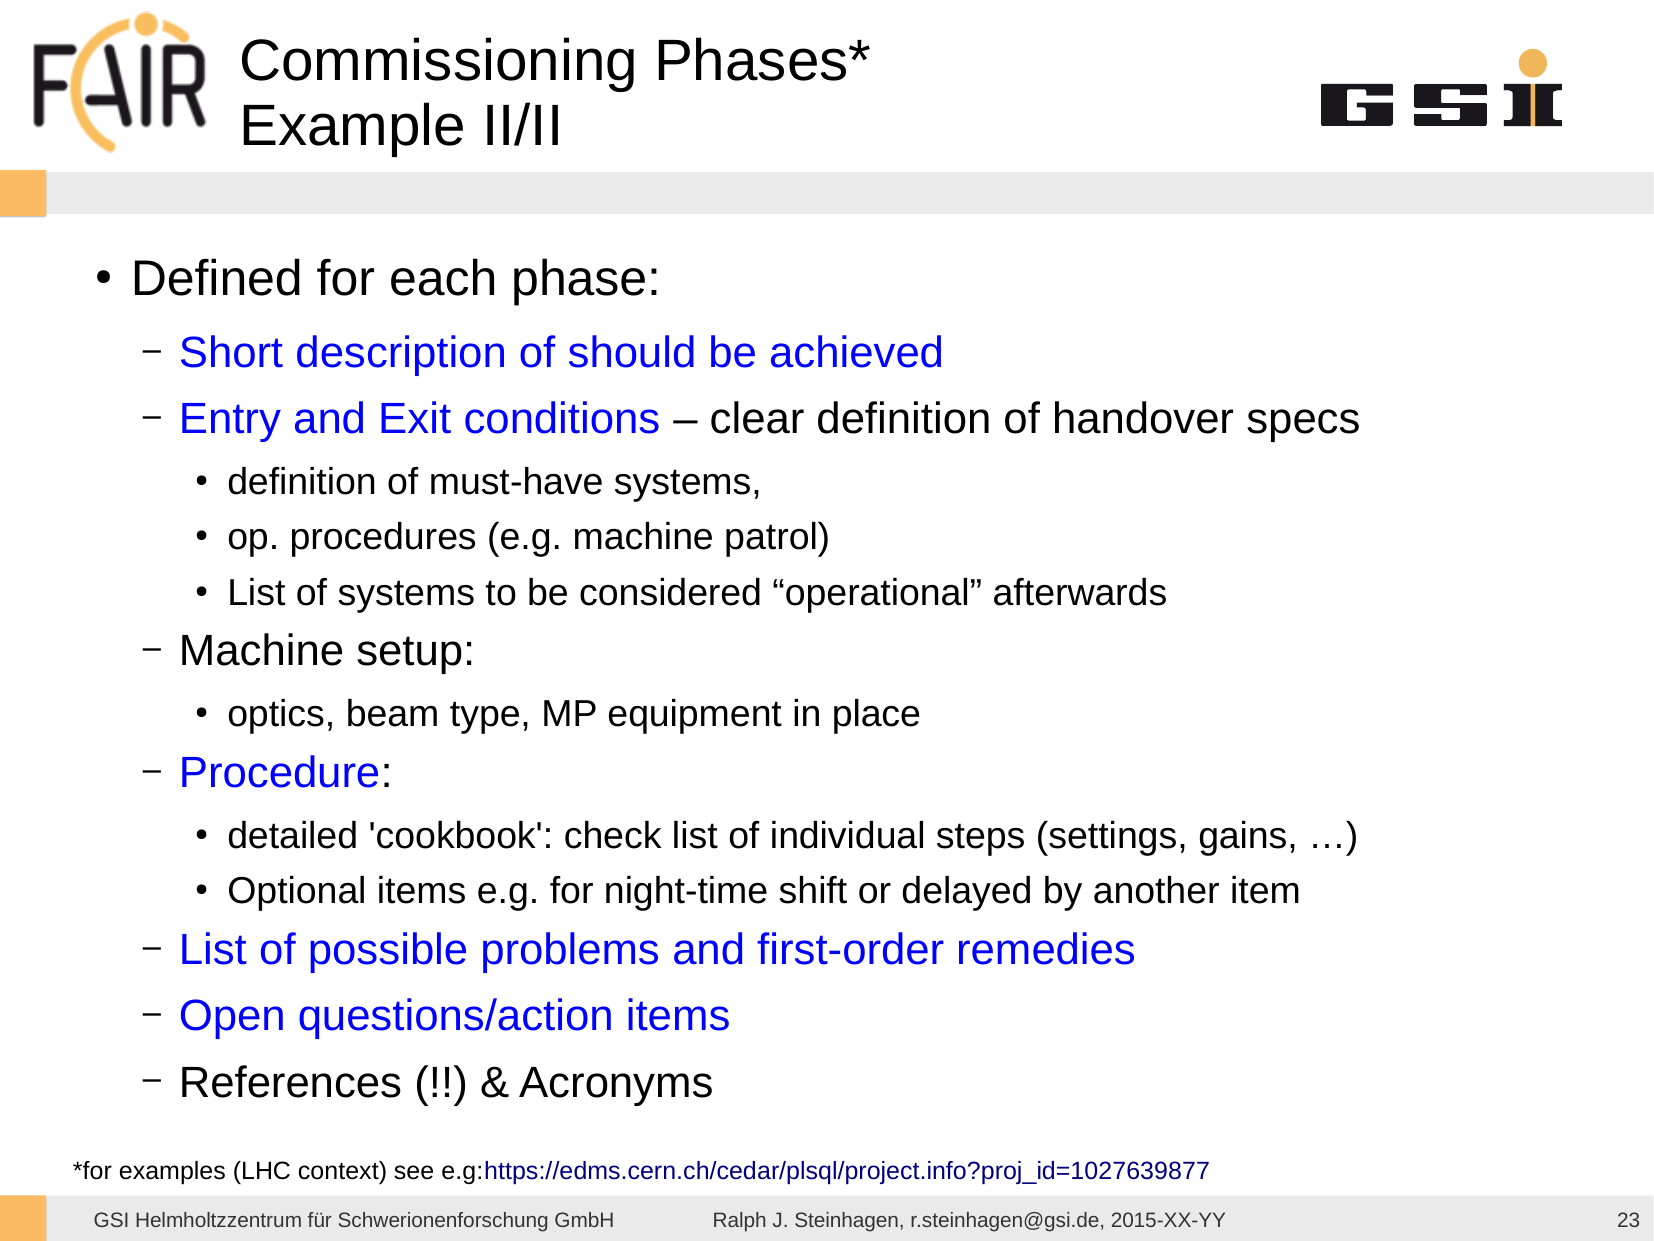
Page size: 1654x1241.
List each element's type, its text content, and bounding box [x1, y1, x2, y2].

list Defined for each phase: Short description of should be achieved Entry and Exit conditions – clear definition of handover specs definition of must-have systems, op. procedures (e.g. machine patrol) List of systems to be considered “operational” afterwards Machine setup: optics, beam type, MP equipment in place Procedure: detailed 'cookbook': check list of individual steps (settings, gains, …) Optional items e.g. for night-time shift or delayed by another item List of possible problems and first-order remedies Open questions/action items References (!!) & Acronyms [82, 249, 1571, 1117]
title Commissioning Phases* Example II/II [239, 23, 1301, 162]
text_box *for examples (LHC context) see e.g:https://edms.cern.ch/cedar/plsql/project.info?proj_id=1027639877 [58, 1149, 1411, 1221]
picture [1319, 46, 1564, 129]
picture [33, 10, 207, 155]
